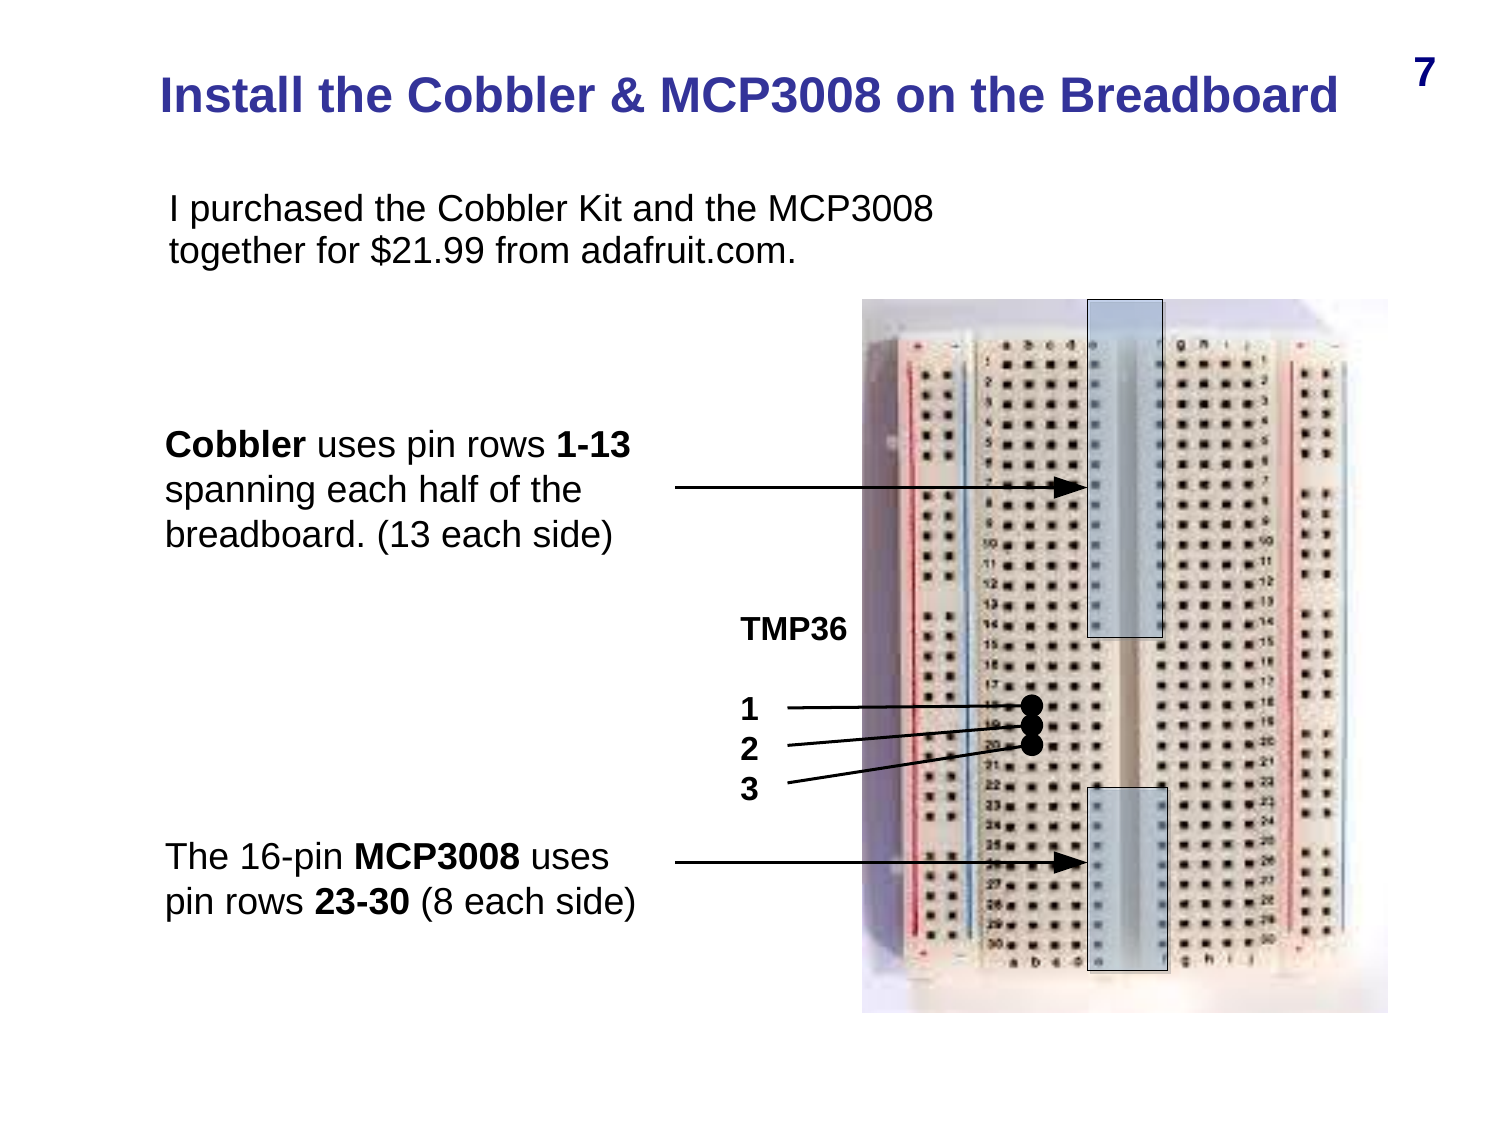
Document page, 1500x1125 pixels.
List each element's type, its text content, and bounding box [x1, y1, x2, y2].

text_box Cobbler uses pin rows 1-13 spanning each half of the breadboard. (13 each side) [150, 412, 646, 563]
text_box TMP36 1 2 3 [725, 600, 863, 815]
picture [863, 708, 1025, 737]
text_box The 16-pin MCP3008 uses pin rows 23-30 (8 each side) [150, 825, 652, 930]
text_box [1087, 787, 1168, 971]
title Install the Cobbler & MCP3008 on the Breadboard [37, 66, 1463, 188]
text_box 7 [1387, 37, 1463, 103]
text_box [1087, 299, 1163, 638]
picture [863, 728, 1025, 769]
list I purchased the Cobbler Kit and the MCP3008 together for $21.99 from adafruit.com. [112, 187, 938, 293]
picture [862, 299, 1388, 1013]
picture [862, 299, 1087, 487]
